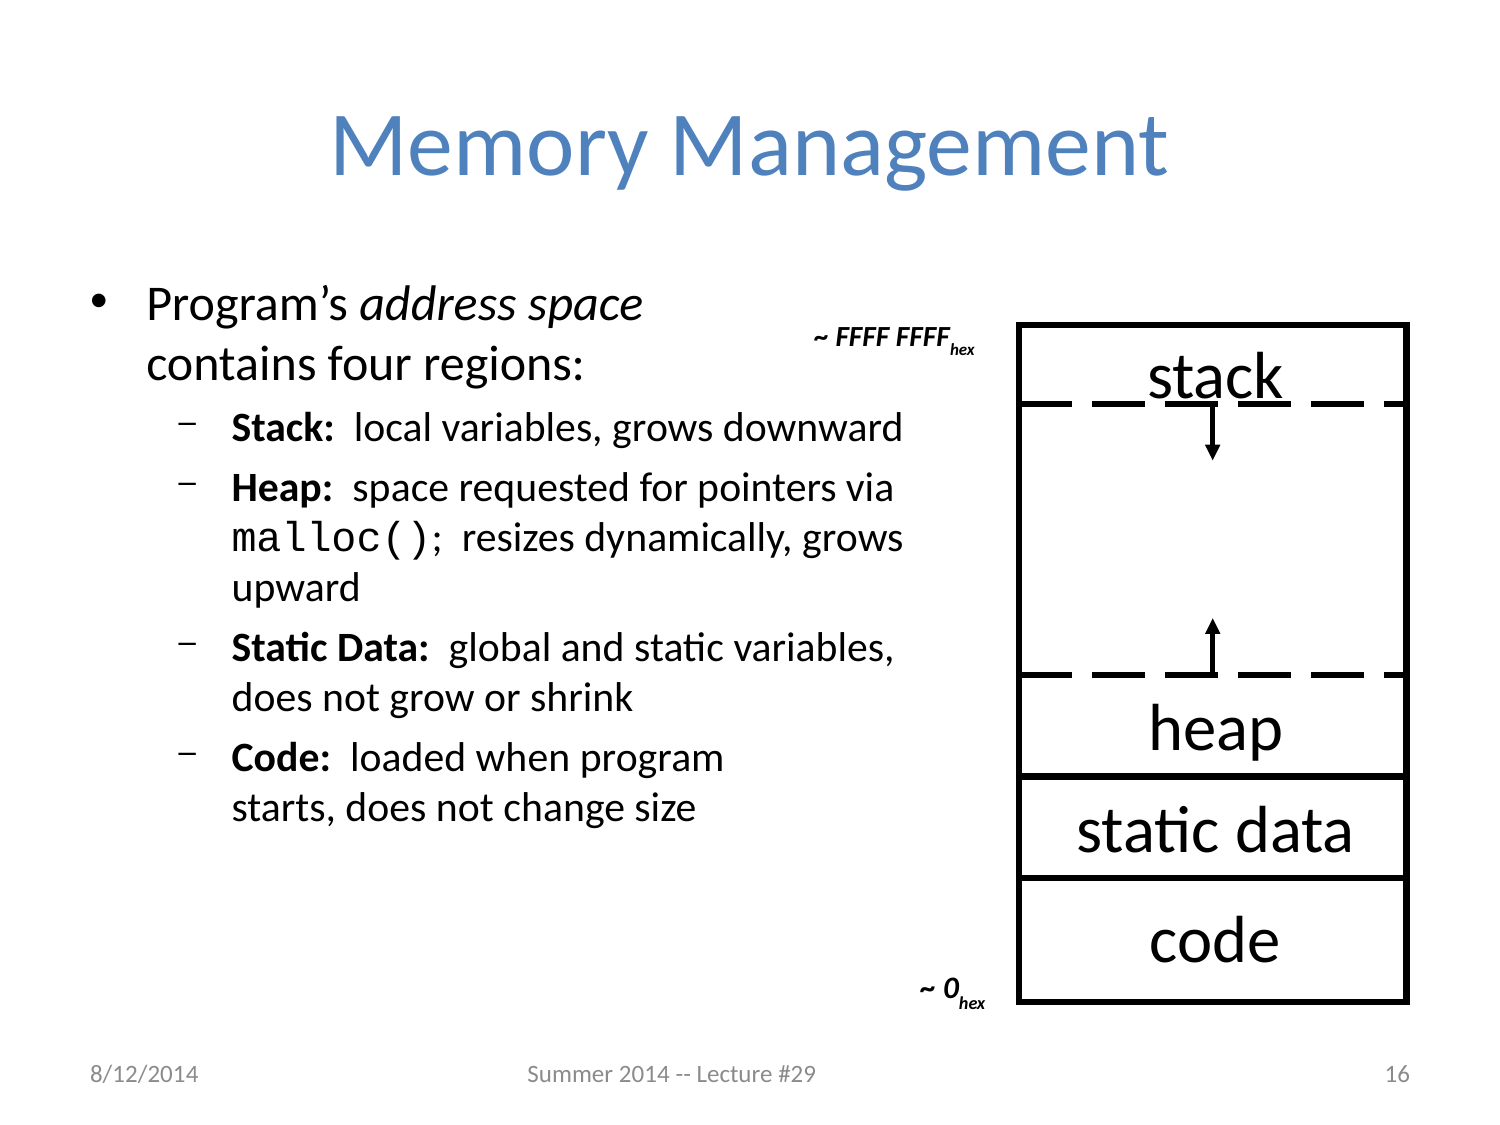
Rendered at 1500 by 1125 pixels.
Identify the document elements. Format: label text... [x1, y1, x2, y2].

slide_number <number> [1074, 1042, 1425, 1103]
slide_number 8/12/2014 [75, 1042, 425, 1103]
text_box stack [1132, 324, 1300, 420]
text_box ~ FFFF FFFFhex [799, 309, 990, 367]
title Memory Management [75, 45, 1425, 233]
text_box heap [1133, 676, 1299, 772]
list Program’s address space contains four regions: Stack: local variables, grows downward Heap: space requested for pointers via malloc(); resizes dynamically, grows upward Static Data: global and static variables, does not grow or shrink Code: loaded when program starts, does not change size [75, 262, 975, 1073]
text_box code [1135, 888, 1297, 984]
text_box static data [1061, 778, 1370, 874]
footer Summer 2014 -- Lecture #29 [512, 1042, 988, 1103]
text_box [1022, 403, 1403, 675]
text_box ~ 0hex [905, 960, 1000, 1021]
